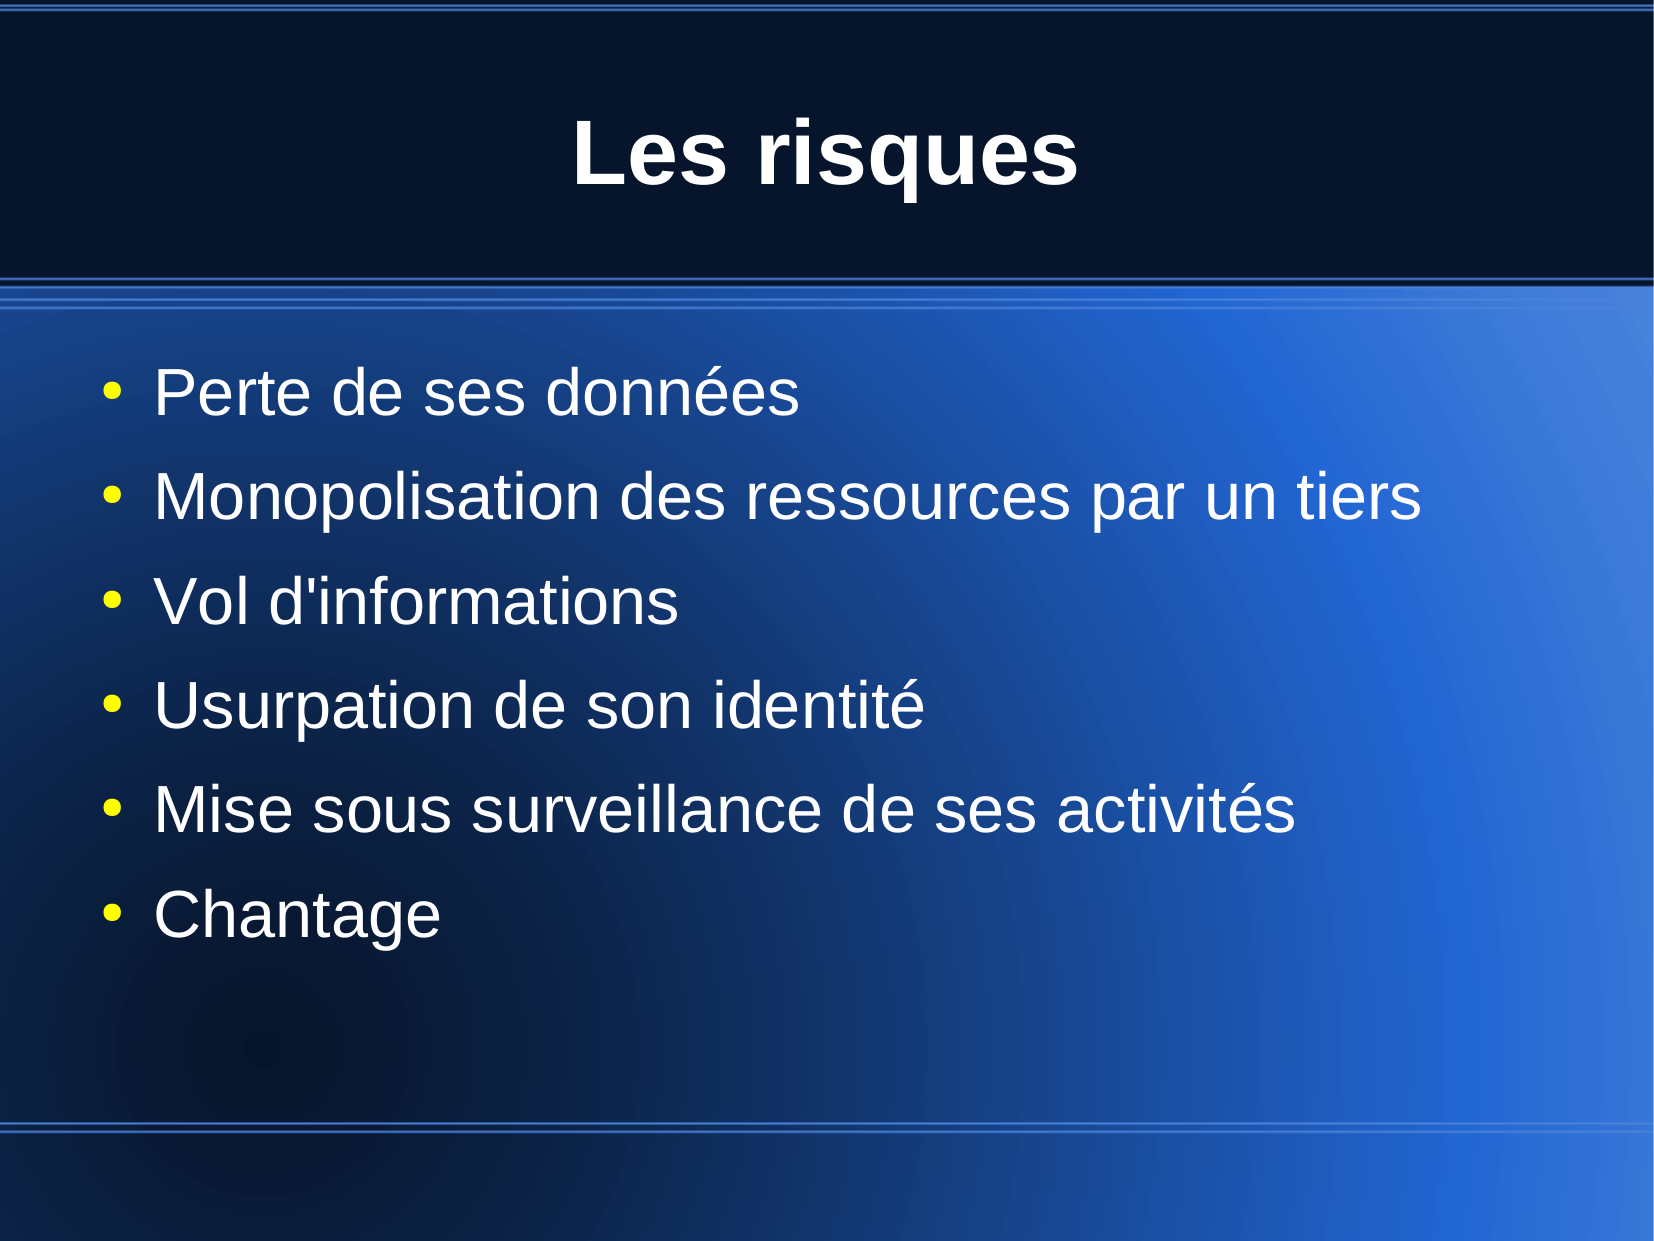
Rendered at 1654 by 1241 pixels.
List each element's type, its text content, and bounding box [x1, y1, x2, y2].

picture [0, 0, 1654, 1241]
title Les risques [82, 49, 1571, 257]
list Perte de ses données Monopolisation des ressources par un tiers Vol d'informations Usurpation de son identité Mise sous surveillance de ses activités Chantage [82, 355, 1571, 1174]
